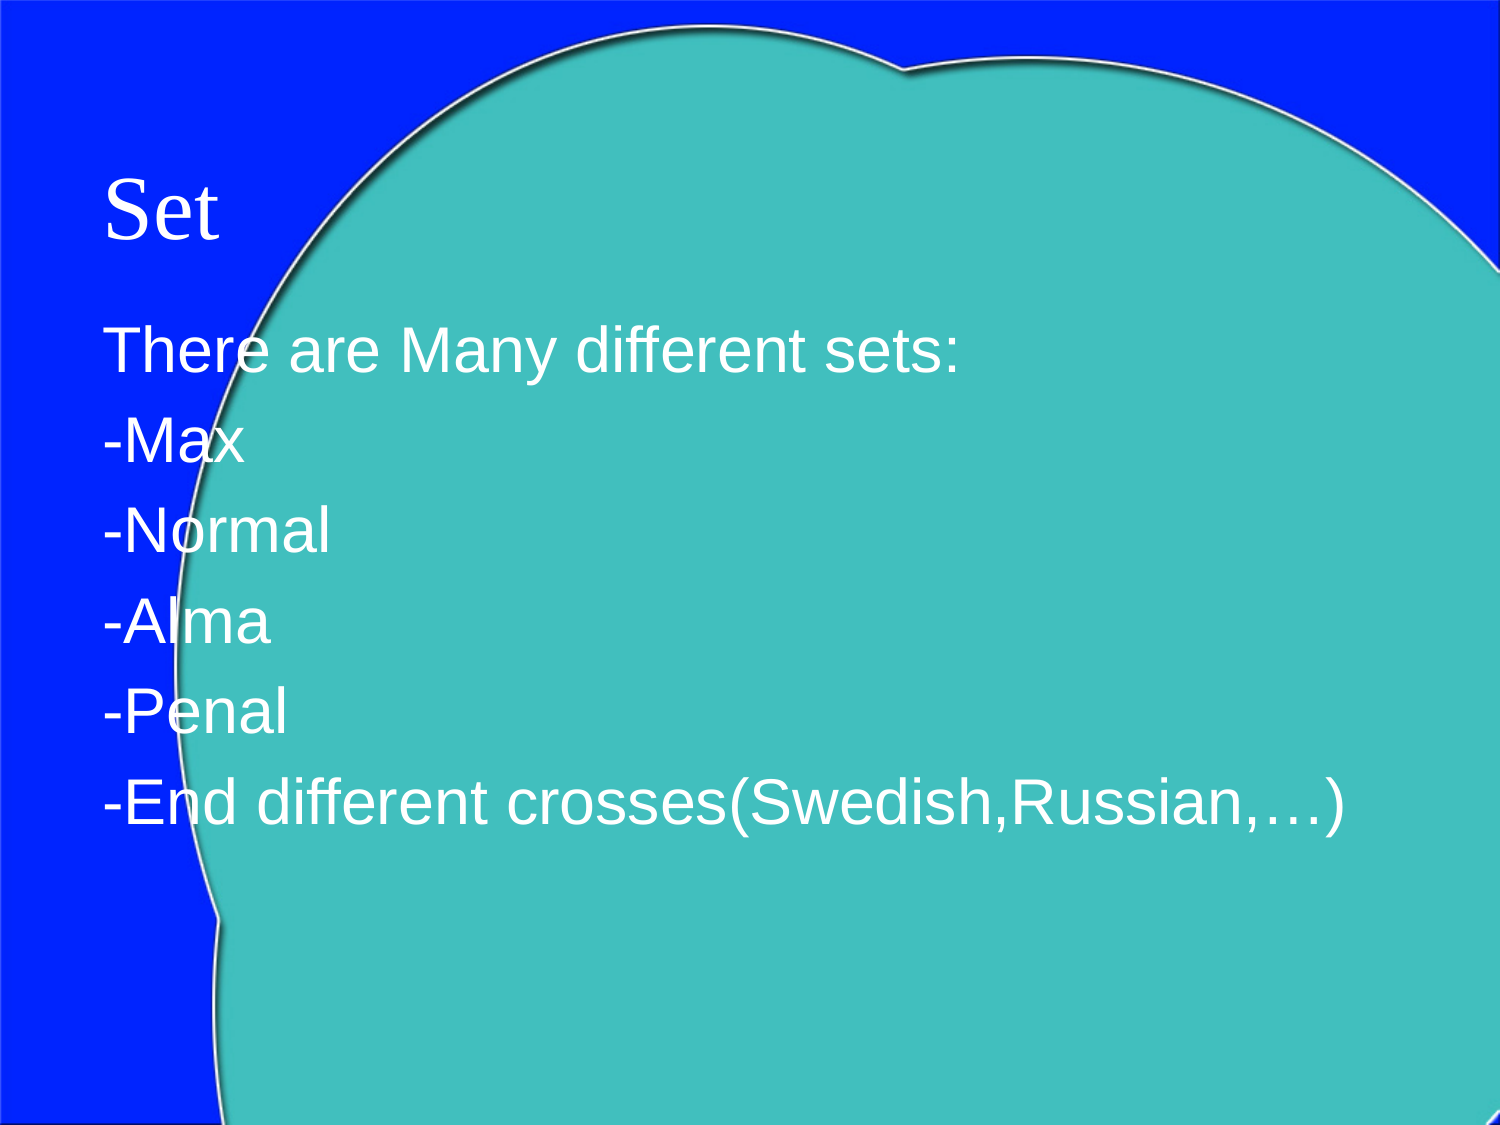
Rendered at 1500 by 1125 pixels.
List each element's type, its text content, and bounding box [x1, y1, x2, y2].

list There are Many different sets: -Max -Normal -Alma -Penal -End different crosses(Swedish,Russian,…) [87, 299, 1425, 963]
title Set [87, 77, 1425, 266]
picture [0, 0, 1500, 1125]
